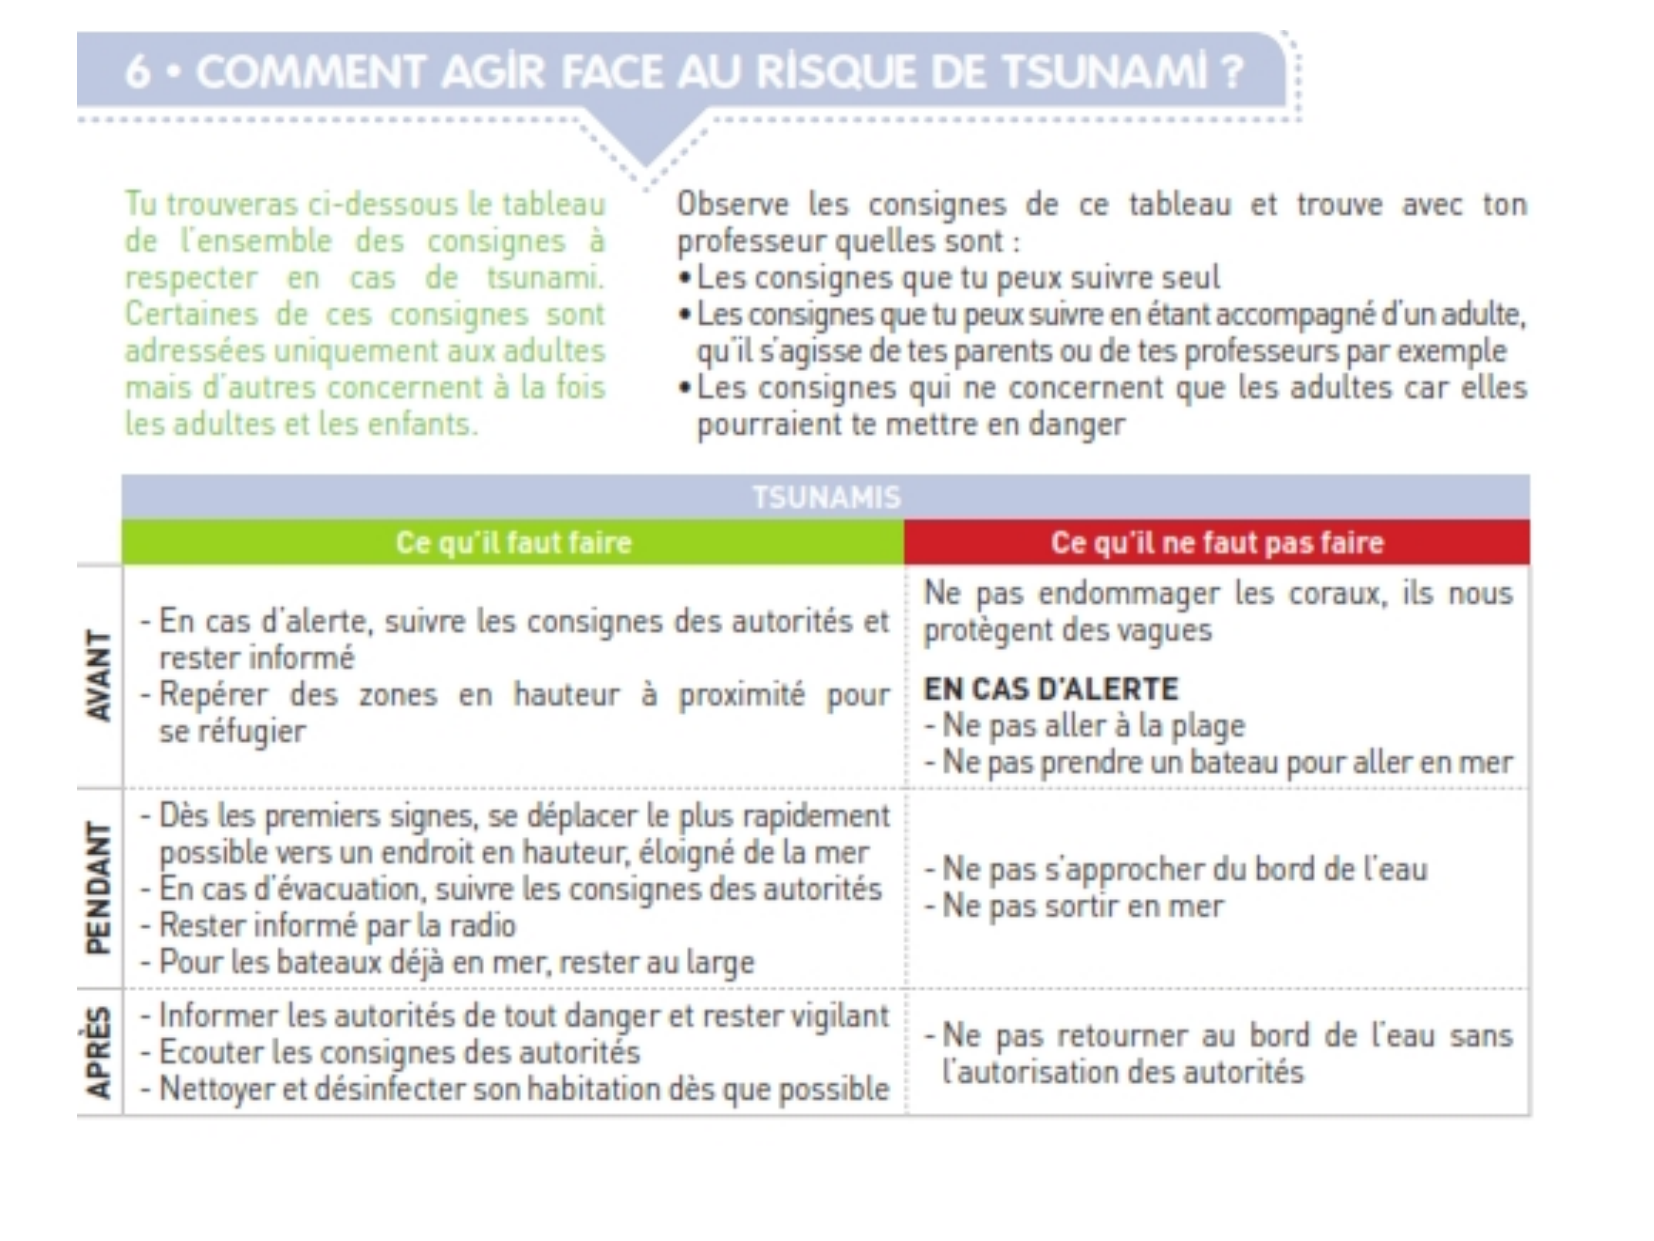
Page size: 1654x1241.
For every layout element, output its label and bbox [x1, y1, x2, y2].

picture [77, 30, 1571, 1146]
